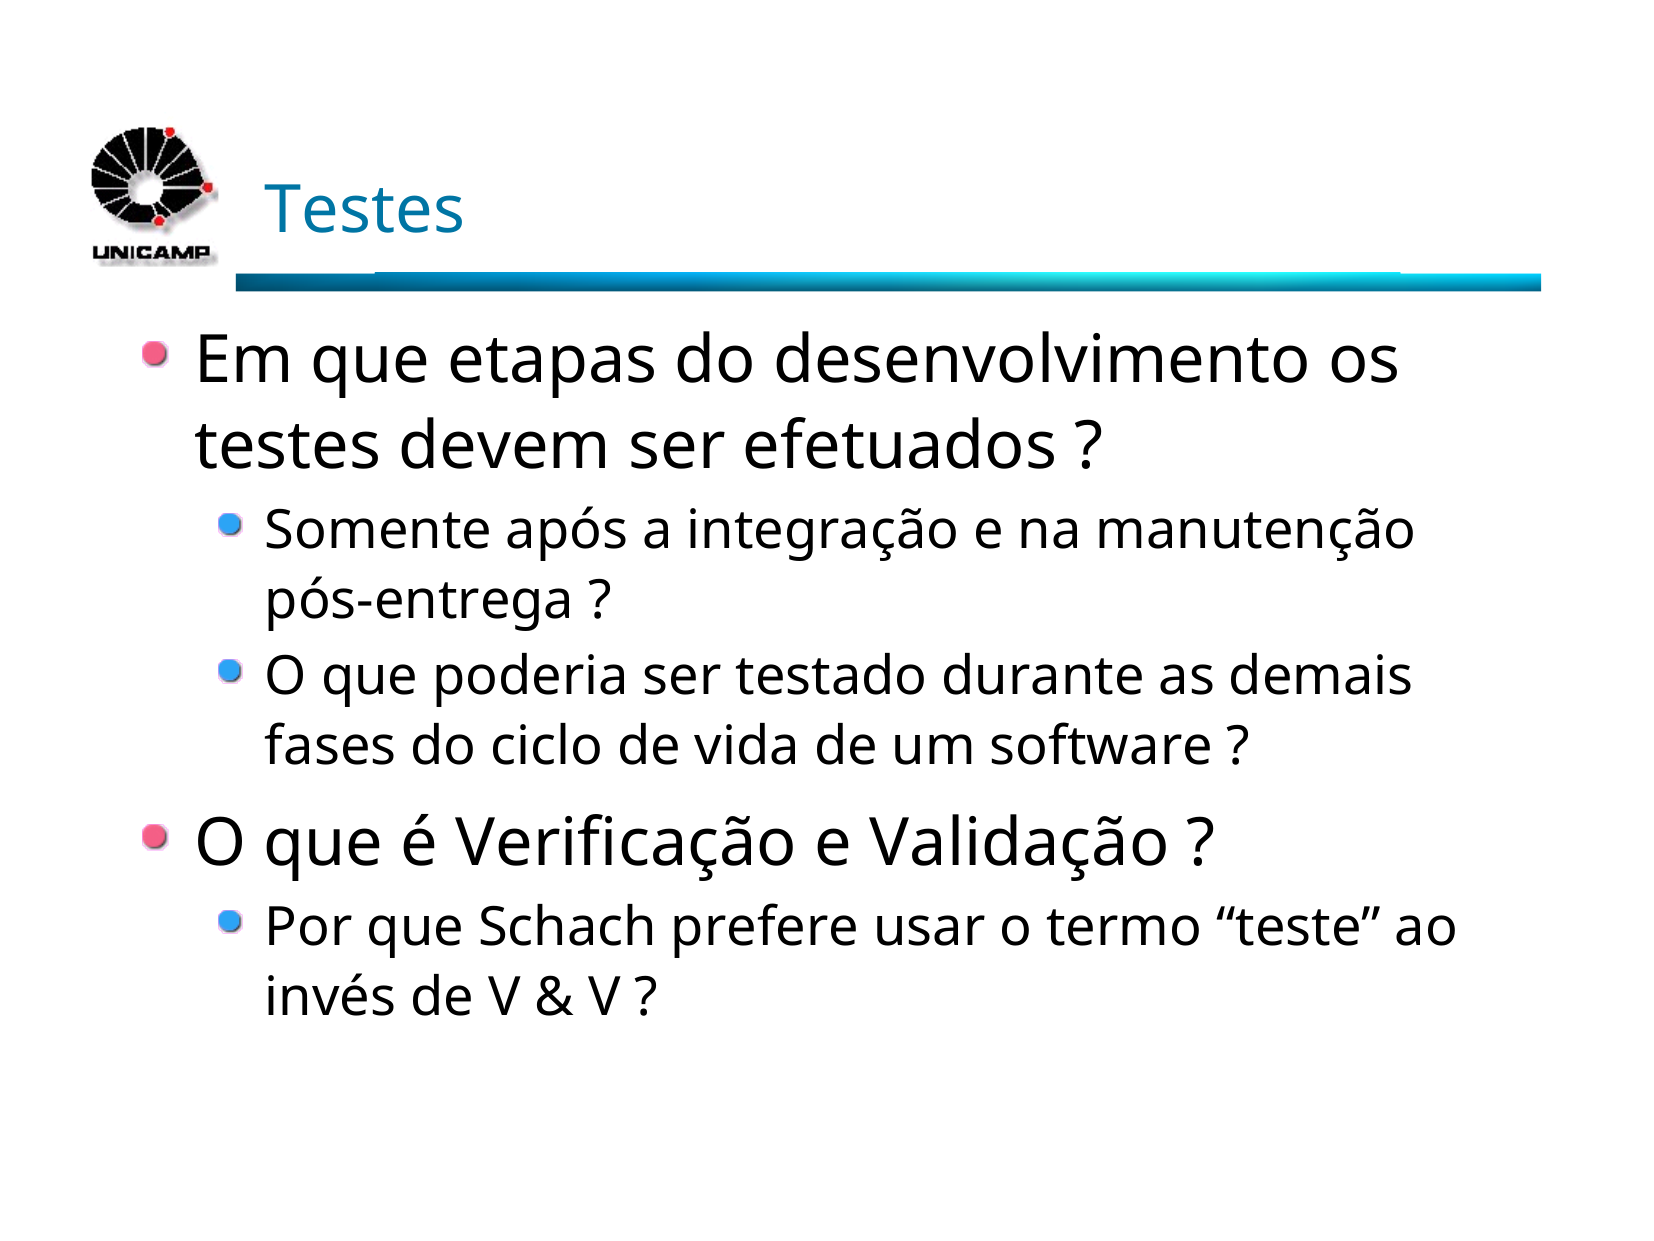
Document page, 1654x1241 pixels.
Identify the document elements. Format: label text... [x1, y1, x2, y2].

list Em que etapas do desenvolvimento os testes devem ser efetuados ? Somente após a integração e na manutenção pós-entrega ? O que poderia ser testado durante as demais fases do ciclo de vida de um software ? O que é Verificação e Validação ? Por que Schach prefere usar o termo “teste” ao invés de V & V ? [123, 313, 1536, 1133]
picture [125, 272, 1654, 295]
title Testes [264, 42, 1534, 250]
